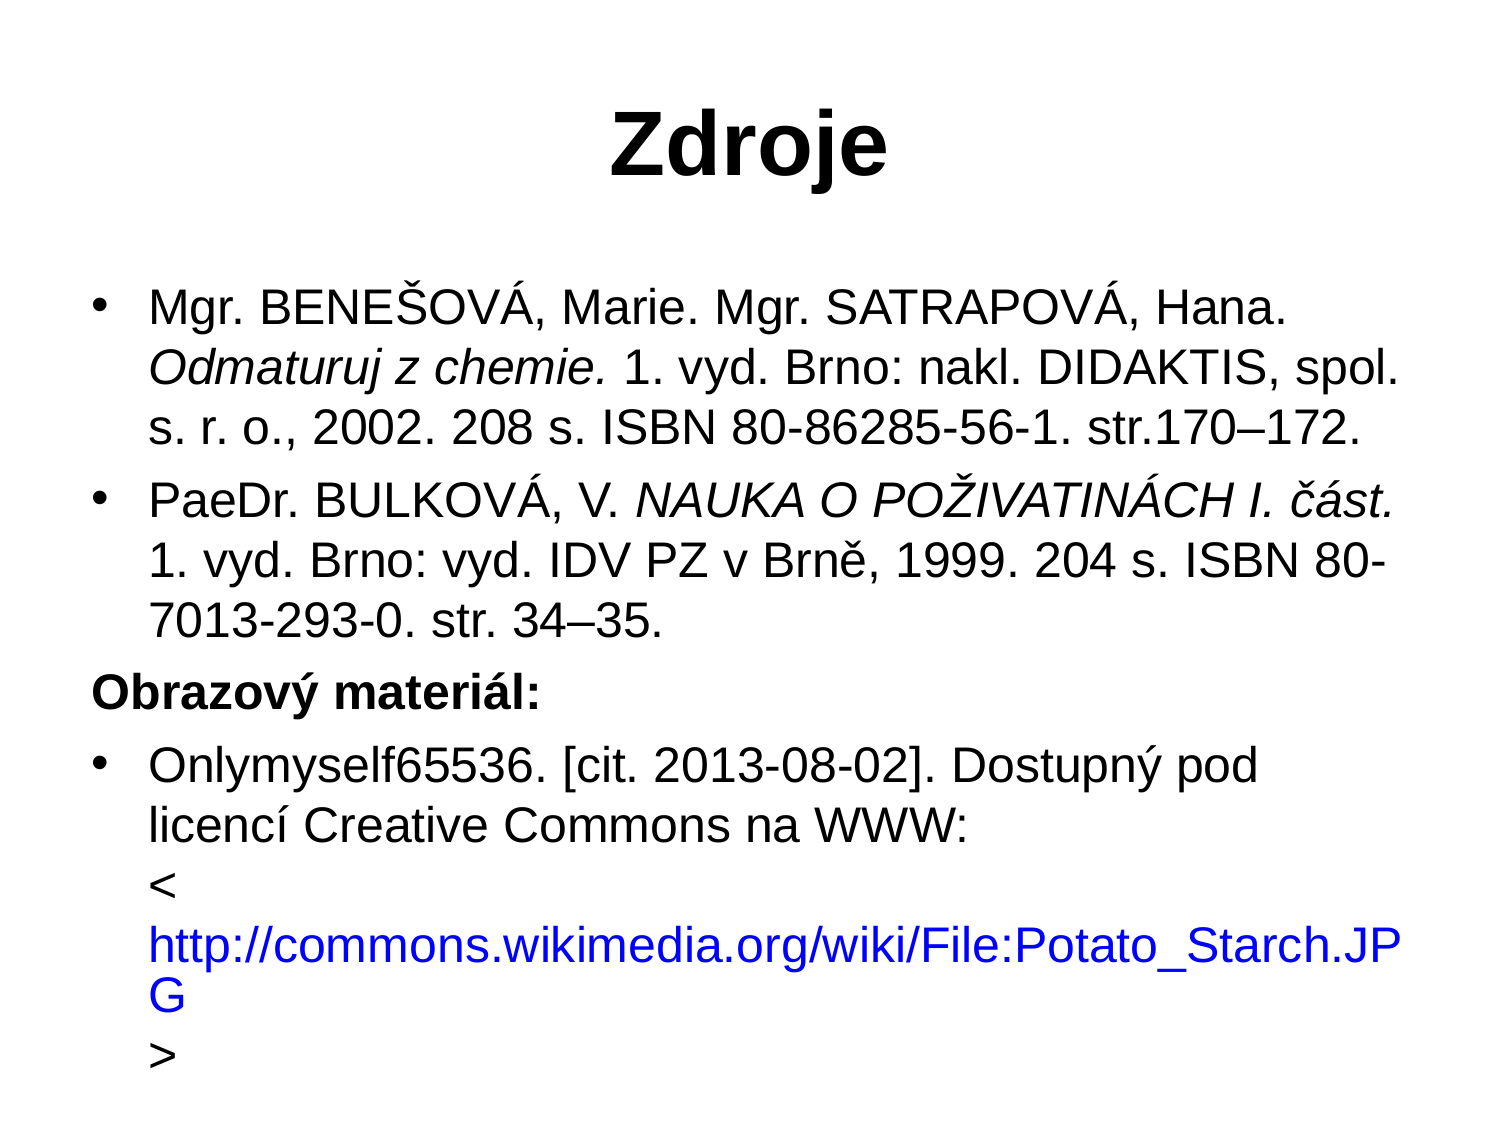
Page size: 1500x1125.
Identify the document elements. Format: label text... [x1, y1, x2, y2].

title Zdroje [75, 45, 1426, 233]
list Mgr. BENEŠOVÁ, Marie. Mgr. SATRAPOVÁ, Hana. Odmaturuj z chemie. 1. vyd. Brno: nakl. DIDAKTIS, spol. s. r. o., 2002. 208 s. ISBN 80-86285-56-1. str.170–172. PaeDr. BULKOVÁ, V. NAUKA O POŽIVATINÁCH I. část. 1. vyd. Brno: vyd. IDV PZ v Brně, 1999. 204 s. ISBN 80-7013-293-0. str. 34–35. Obrazový materiál: Onlymyself65536. [cit. 2013-08-02]. Dostupný pod licencí Creative Commons na WWW: <http://commons.wikimedia.org/wiki/File:Potato_Starch.JPG> [76, 267, 1427, 1040]
